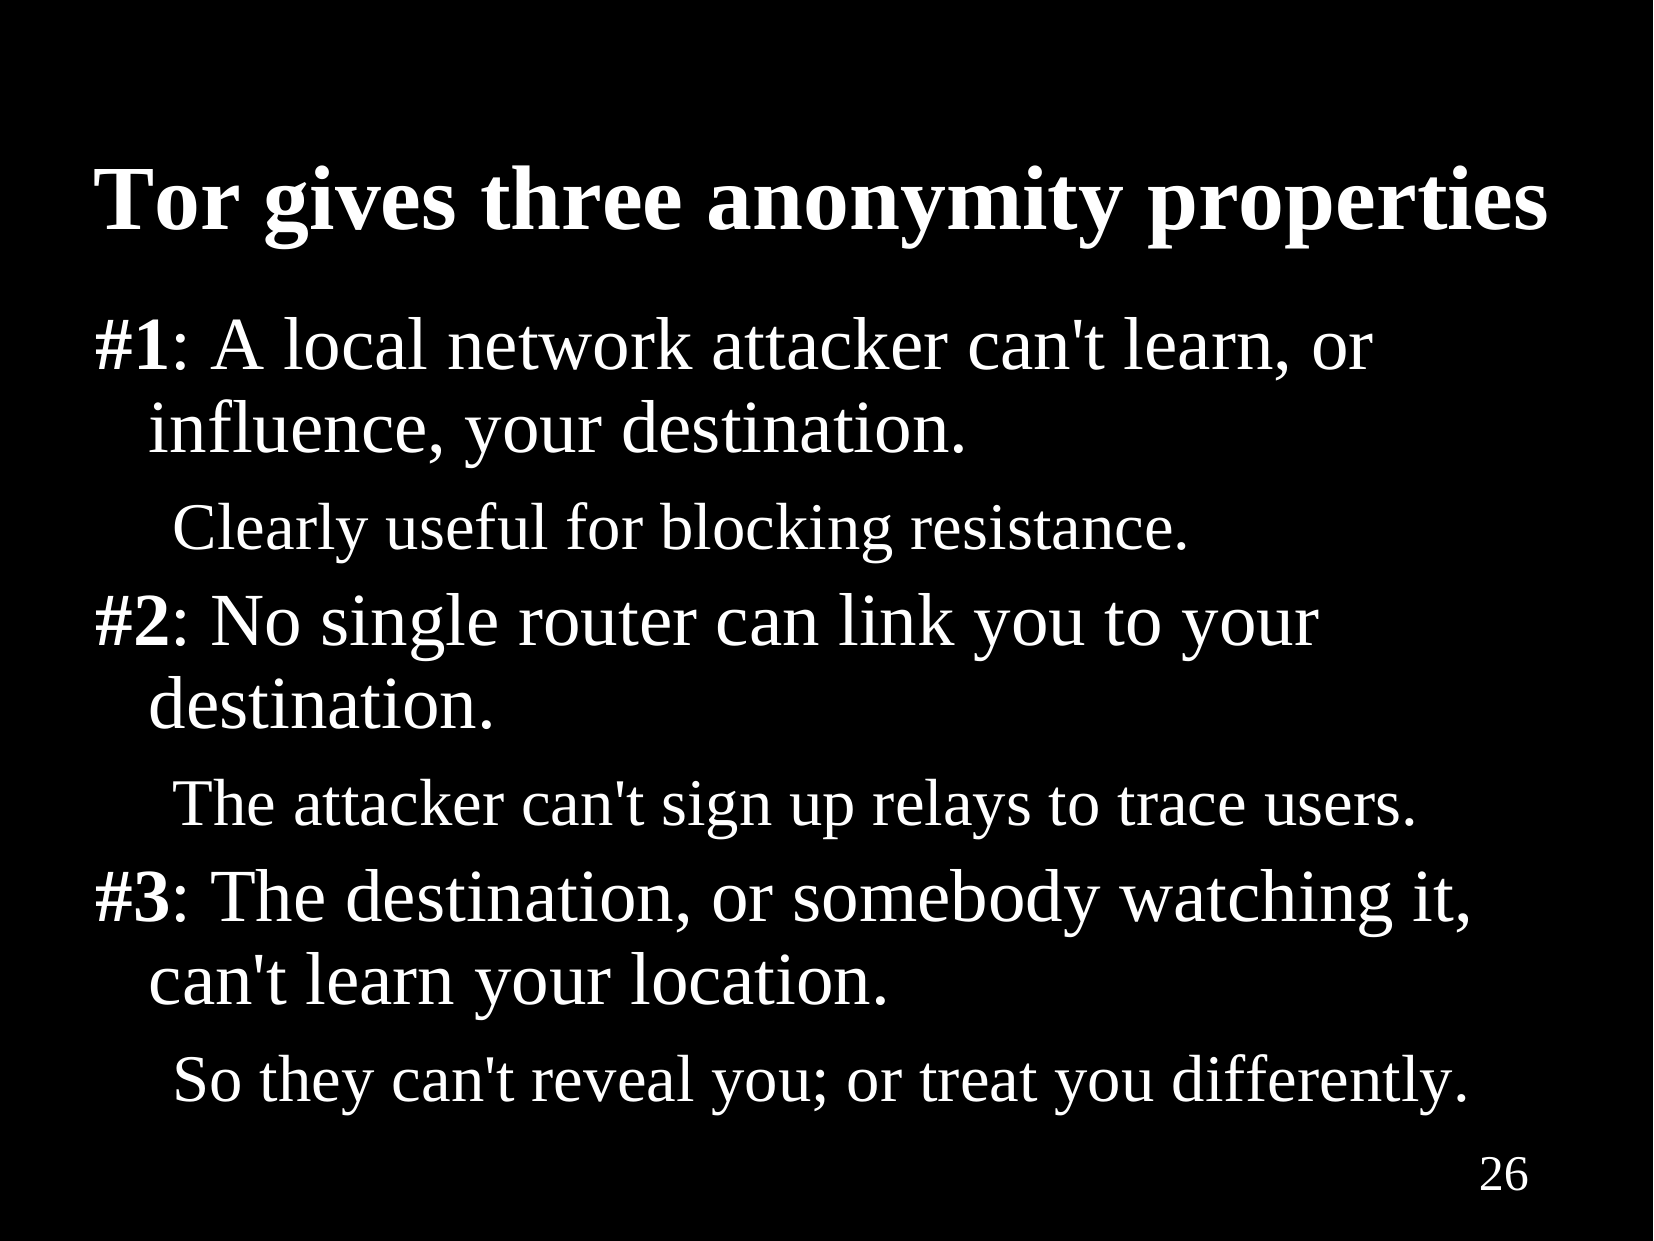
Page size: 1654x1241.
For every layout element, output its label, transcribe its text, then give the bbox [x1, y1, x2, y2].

title Tor gives three anonymity properties [85, 102, 1560, 294]
list #1: A local network attacker can't learn, or influence, your destination. Clearly useful for blocking resistance. #2: No single router can link you to your destination. The attacker can't sign up relays to trace users. #3: The destination, or somebody watching it, can't learn your location. So they can't reveal you; or treat you differently. [78, 302, 1569, 1183]
